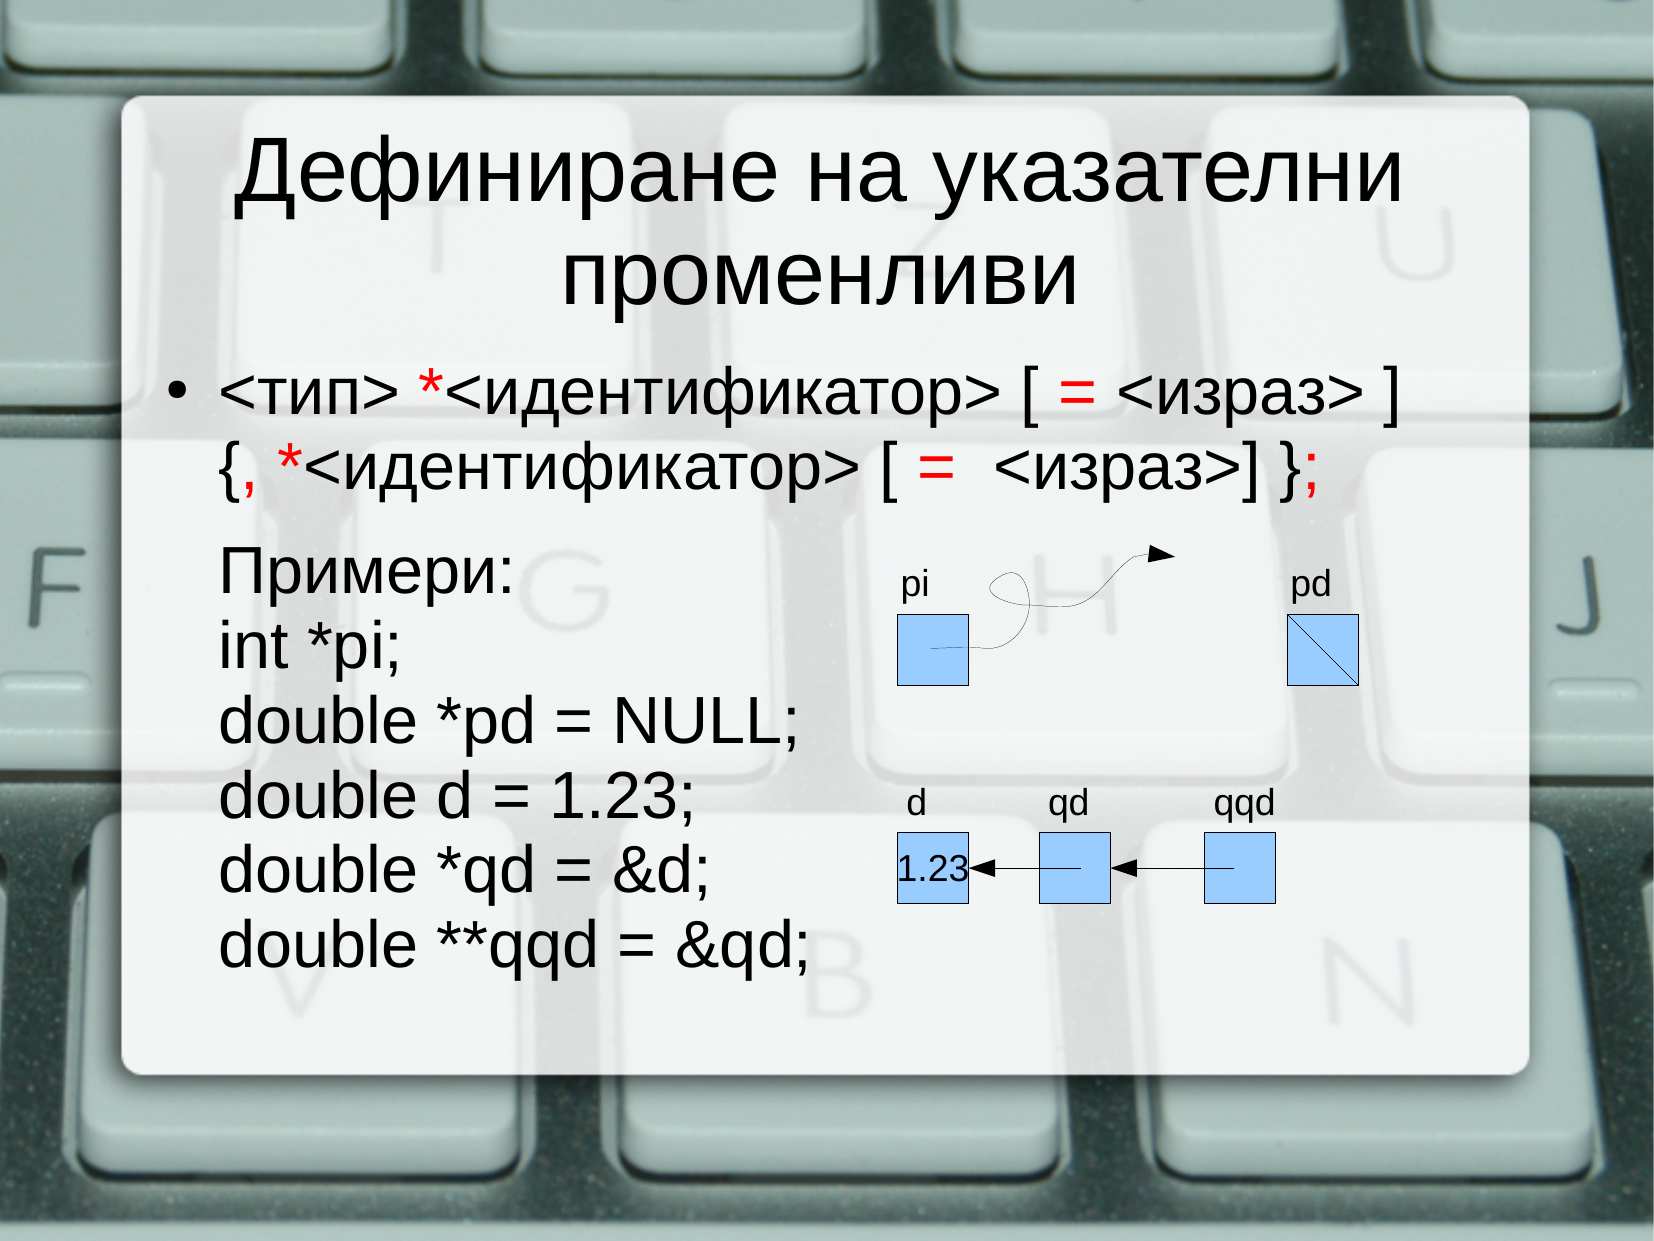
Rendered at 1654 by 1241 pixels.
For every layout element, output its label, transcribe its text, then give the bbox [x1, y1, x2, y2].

picture [0, 0, 1654, 1241]
text_box pi [885, 555, 945, 612]
text_box qqd [1198, 773, 1291, 831]
list <тип> *<идентификатор> [ = <израз> ] {, *<идентификатор> [ = <израз>] }; Примери: int *pi; double *pd = NULL; double d = 1.23; double *qd = &d; double **qqd = &qd; [147, 354, 1506, 1074]
text_box [1039, 832, 1111, 904]
text_box [1287, 614, 1359, 686]
text_box 1.23 [897, 832, 969, 904]
text_box [897, 614, 969, 686]
title Дефиниране на указателни променливи [135, 117, 1506, 325]
text_box pd [1275, 555, 1347, 612]
text_box [1204, 832, 1276, 904]
text_box d [891, 773, 943, 831]
text_box qd [1033, 773, 1105, 831]
